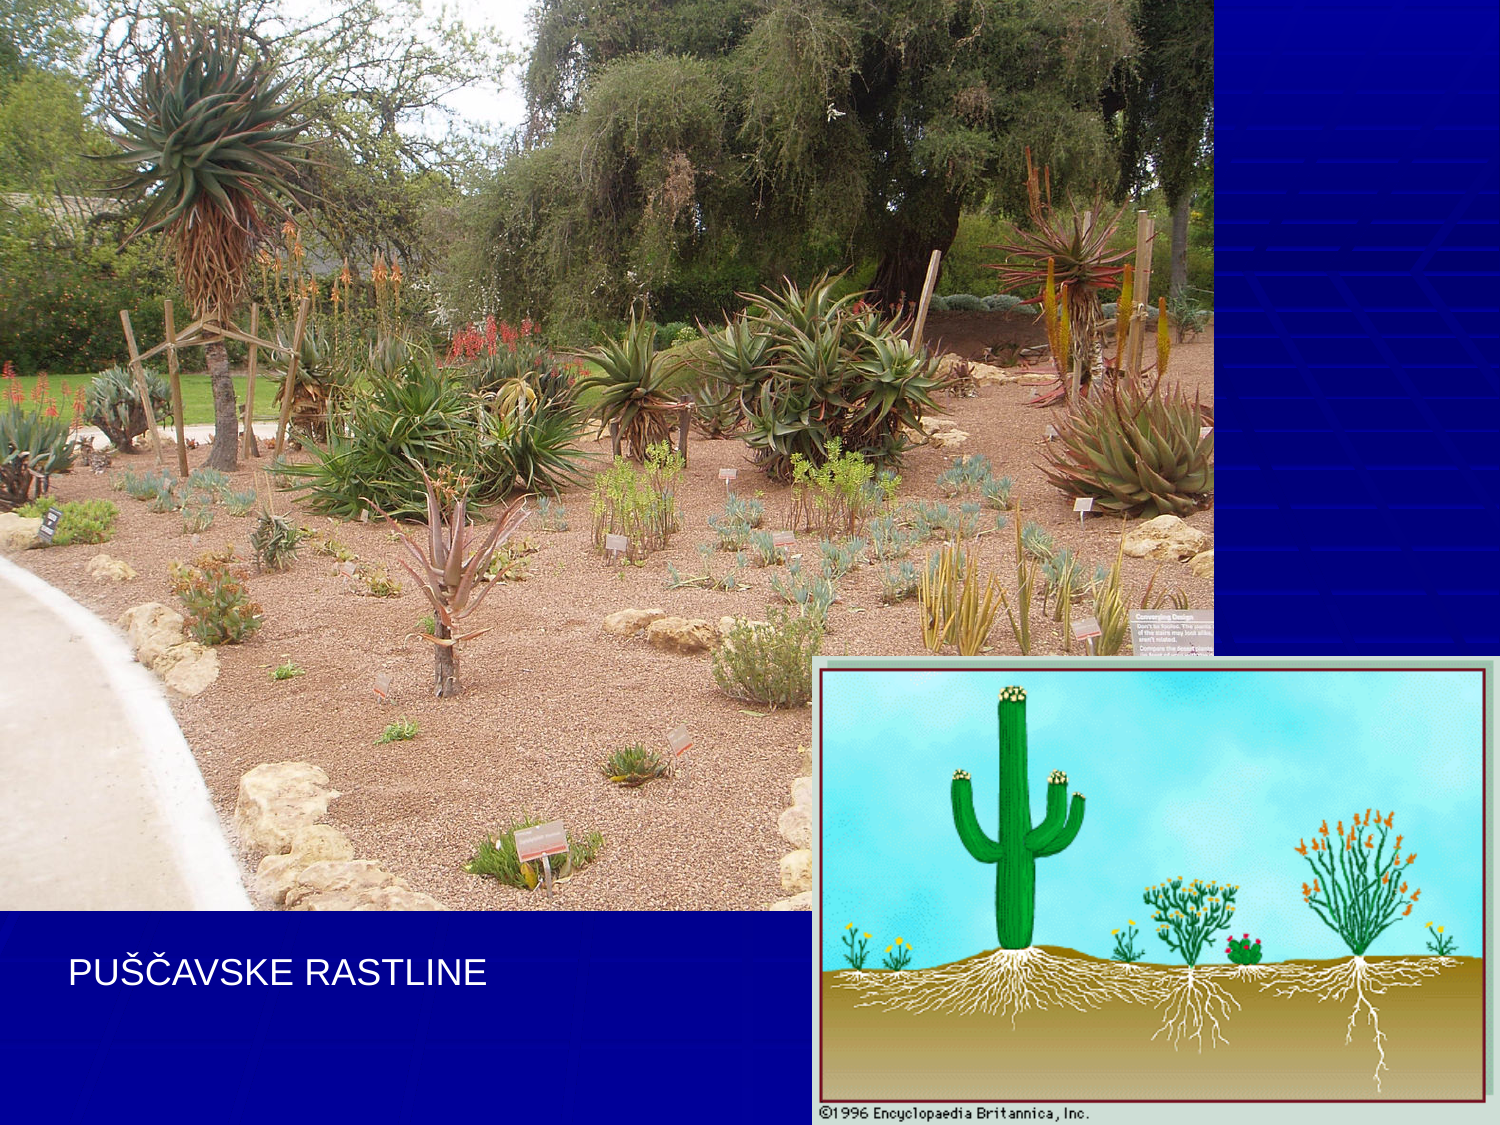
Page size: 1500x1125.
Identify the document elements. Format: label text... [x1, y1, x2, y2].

text_box PUŠČAVSKE RASTLINE [53, 940, 715, 1001]
picture [0, 0, 1500, 1125]
